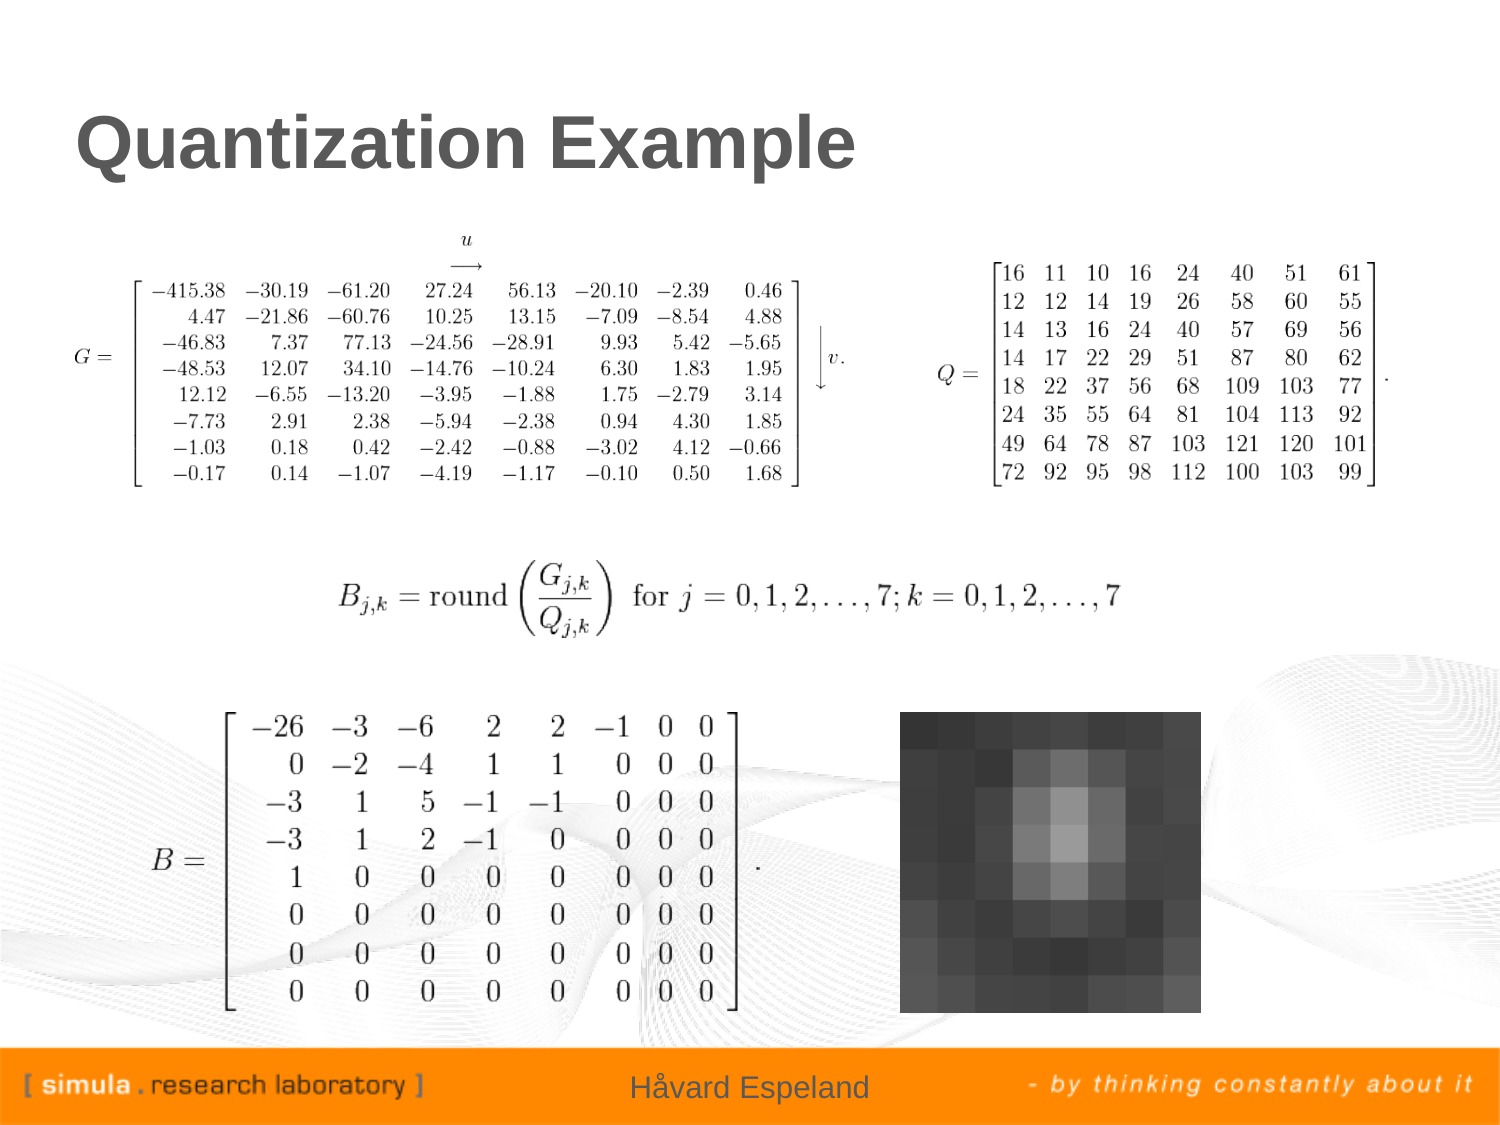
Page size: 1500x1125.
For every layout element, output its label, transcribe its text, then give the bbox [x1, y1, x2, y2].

picture [0, 654, 1500, 1125]
picture [937, 262, 1388, 488]
picture [337, 560, 1121, 638]
picture [75, 236, 844, 488]
title Quantization Example [75, 44, 1425, 233]
